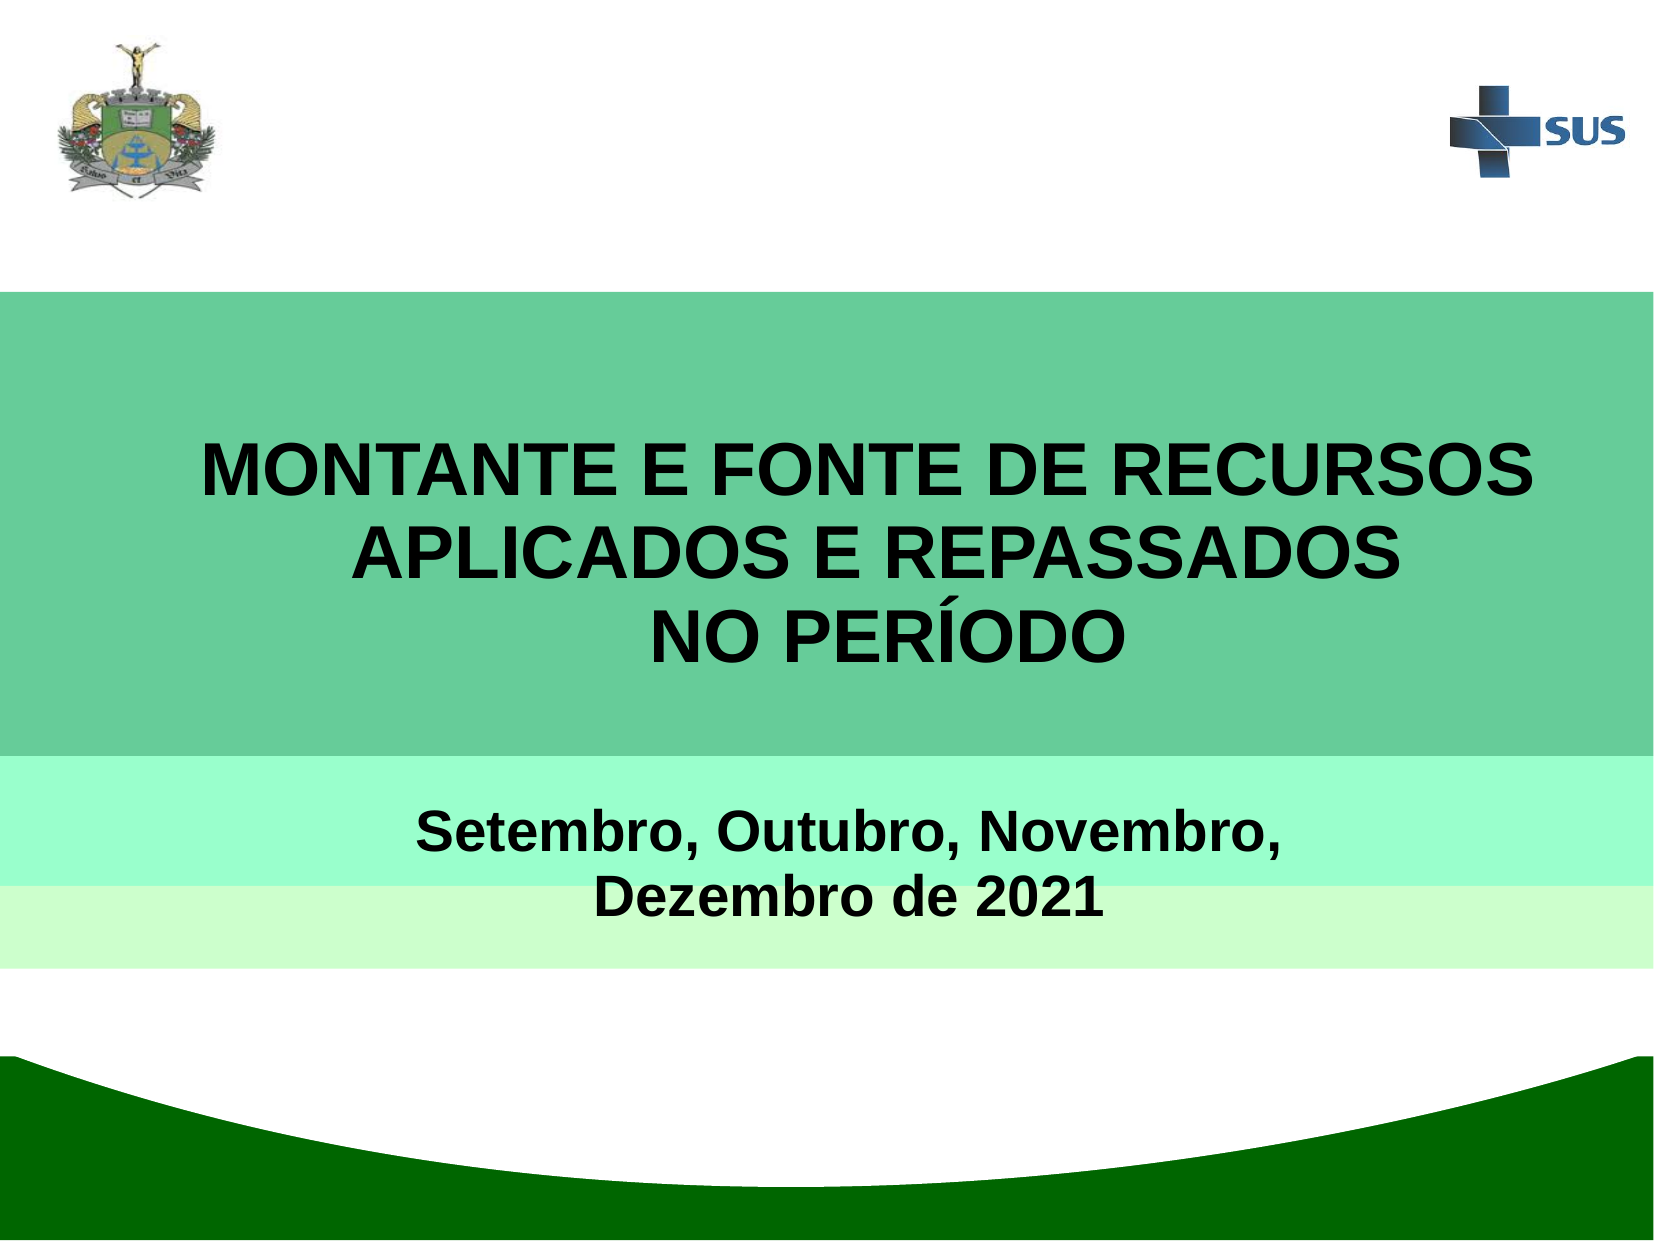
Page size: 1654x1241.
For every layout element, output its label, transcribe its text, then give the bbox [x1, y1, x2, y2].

text_box [0, 1050, 1654, 1241]
picture [1449, 85, 1630, 178]
text_box MONTANTE E FONTE DE RECURSOS APLICADOS E REPASSADOS NO PERÍODO [35, 419, 1598, 771]
text_box Setembro, Outubro, Novembro, Dezembro de 2021 [399, 791, 1300, 940]
text_box [0, 159, 1654, 1012]
picture [47, 35, 225, 213]
